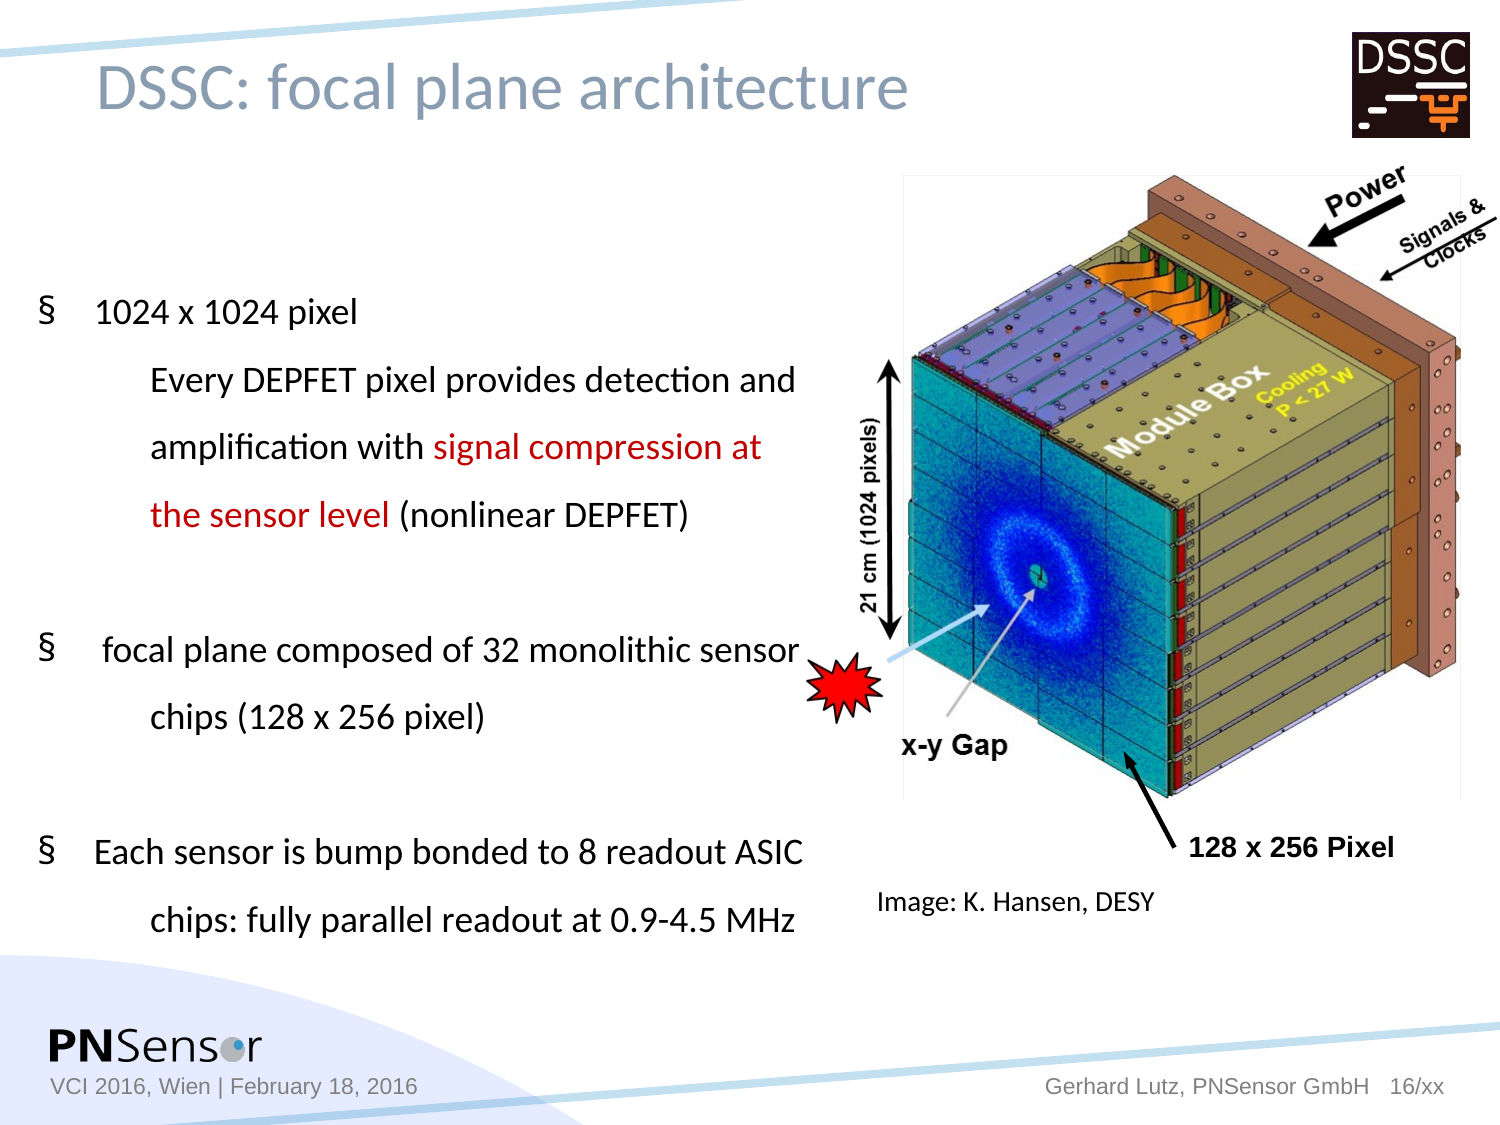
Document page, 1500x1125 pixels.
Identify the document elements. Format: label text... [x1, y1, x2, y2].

title DSSC: focal plane architecture [96, 42, 1391, 261]
text_box 1024 x 1024 pixel Every DEPFET pixel provides detection and amplification with signal compression at the sensor level (nonlinear DEPFET) focal plane composed of 32 monolithic sensor chips (128 x 256 pixel) Each sensor is bump bonded to 8 readout ASIC chips: fully parallel readout at 0.9-4.5 MHz [22, 257, 823, 954]
text_box 128 x 256 Pixel [1083, 820, 1500, 875]
picture [823, 32, 1500, 801]
text_box Image: K. Hansen, DESY [862, 875, 1487, 925]
